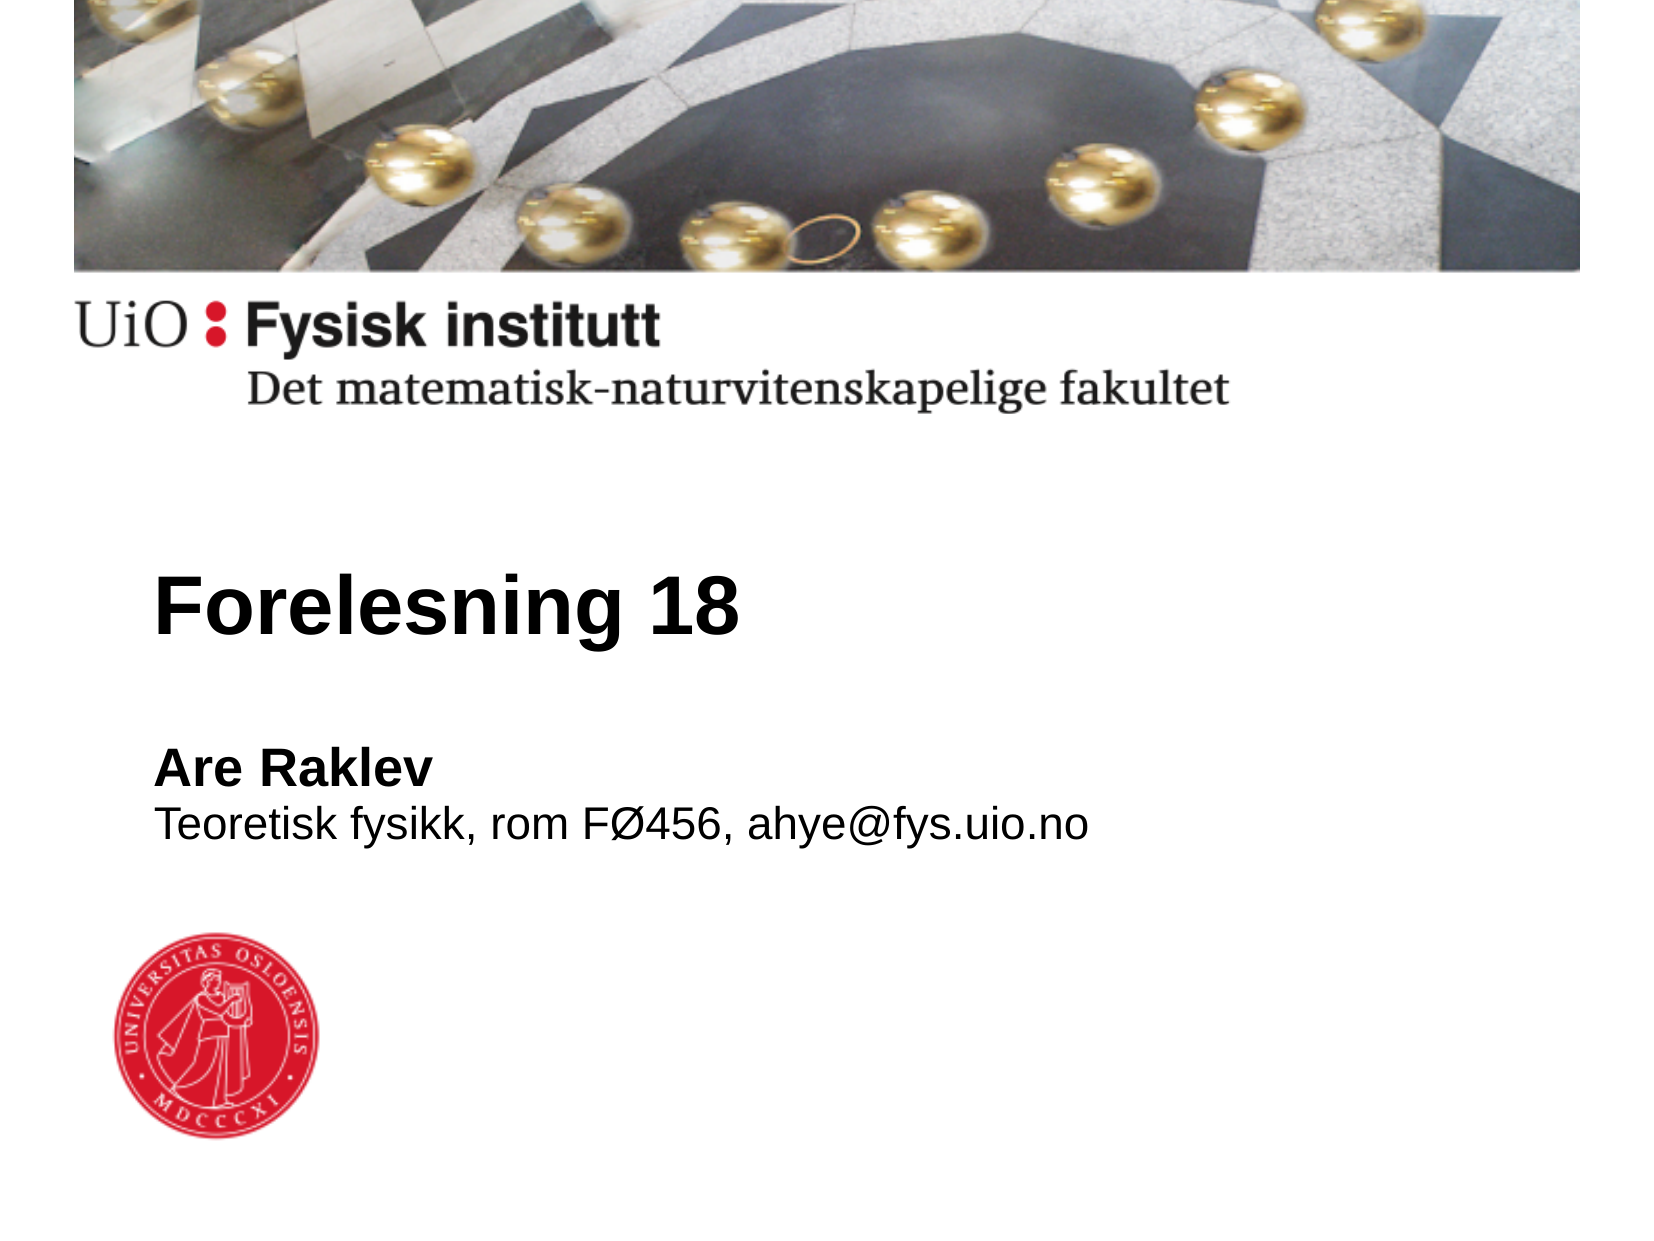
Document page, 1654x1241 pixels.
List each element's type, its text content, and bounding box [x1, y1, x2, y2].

picture [72, 292, 1238, 420]
picture [74, 0, 1580, 280]
picture [109, 927, 326, 1147]
subtitle Forelesning 18 [153, 545, 1418, 666]
title Are Raklev Teoretisk fysikk, rom FØ456, ahye@fys.uio.no [153, 725, 1500, 862]
